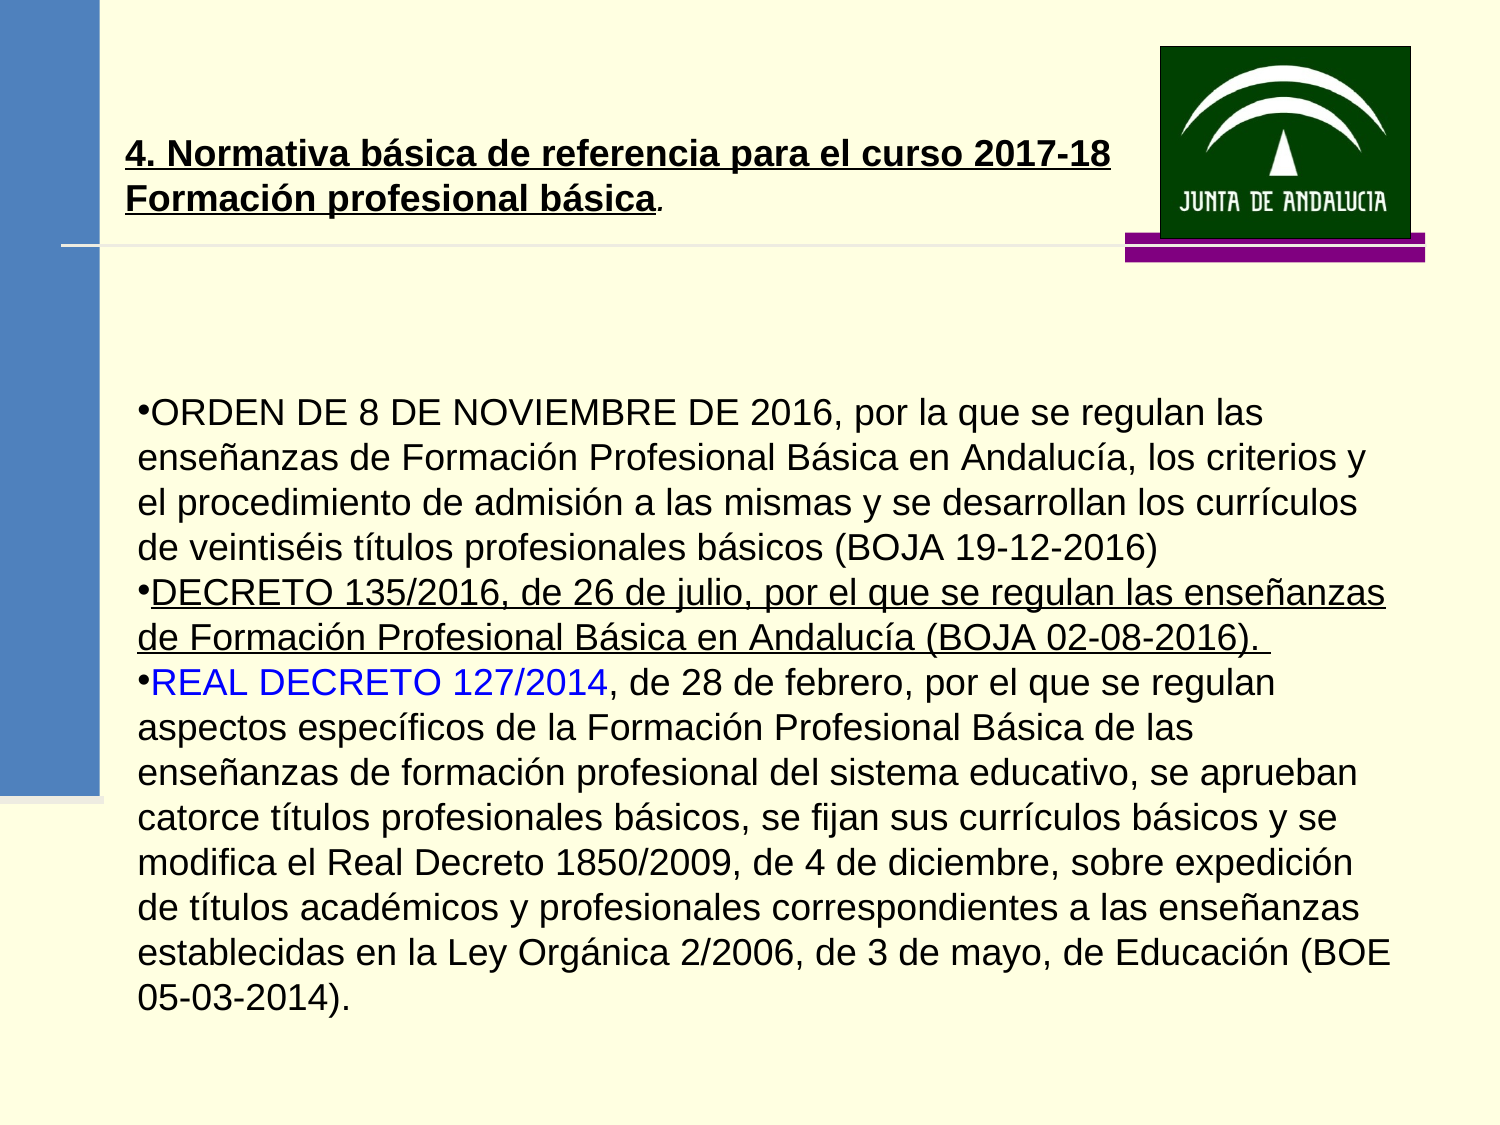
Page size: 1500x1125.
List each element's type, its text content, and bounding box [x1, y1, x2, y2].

text_box 4. Normativa básica de referencia para el curso 2017-18 Formación profesional básica. [124, 124, 1426, 313]
picture [1160, 46, 1410, 239]
text_box ORDEN DE 8 DE NOVIEMBRE DE 2016, por la que se regulan las enseñanzas de Formación Profesional Básica en Andalucía, los criterios y el procedimiento de admisión a las mismas y se desarrollan los currículos de veintiséis títulos profesionales básicos (BOJA 19-12-2016) DECRETO 135/2016, de 26 de julio, por el que se regulan las enseñanzas de Formación Profesional Básica en Andalucía (BOJA 02-08-2016). REAL DECRETO 127/2014, de 28 de febrero, por el que se regulan aspectos específicos de la Formación Profesional Básica de las enseñanzas de formación profesional del sistema educativo, se aprueban catorce títulos profesionales básicos, se fijan sus currículos básicos y se modifica el Real Decreto 1850/2009, de 4 de diciembre, sobre expedición de títulos académicos y profesionales correspondientes a las enseñanzas establecidas en la Ley Orgánica 2/2006, de 3 de mayo, de Educación (BOE 05-03-2014). [137, 387, 1400, 999]
